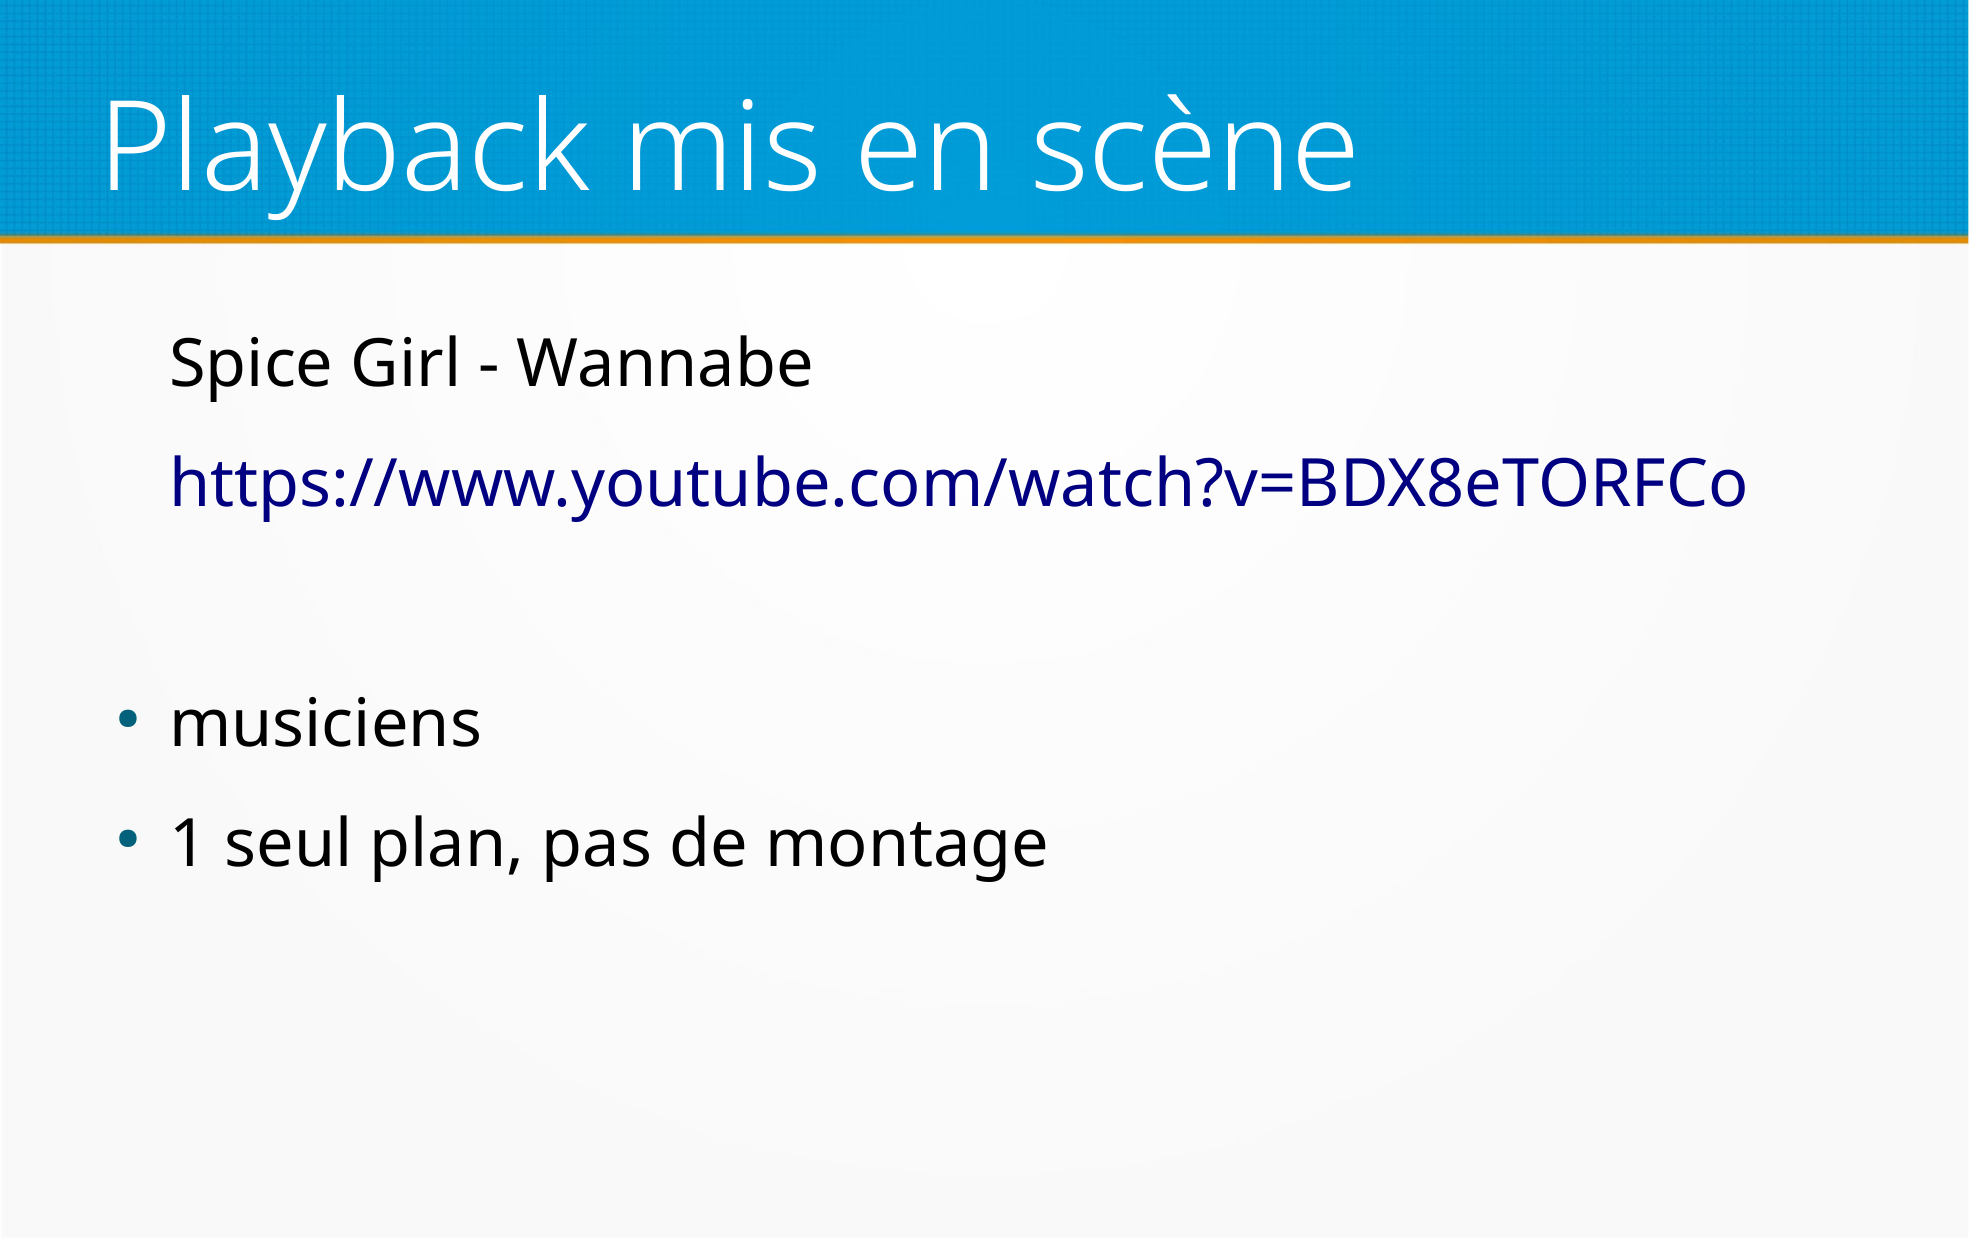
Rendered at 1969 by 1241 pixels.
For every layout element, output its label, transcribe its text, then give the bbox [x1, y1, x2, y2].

title Playback mis en scène [98, 19, 1870, 227]
list Spice Girl - Wannabe https://www.youtube.com/watch?v=BDX8eTORFCo musiciens 1 seul plan, pas de montage [98, 315, 1861, 1081]
picture [0, 233, 1969, 1241]
